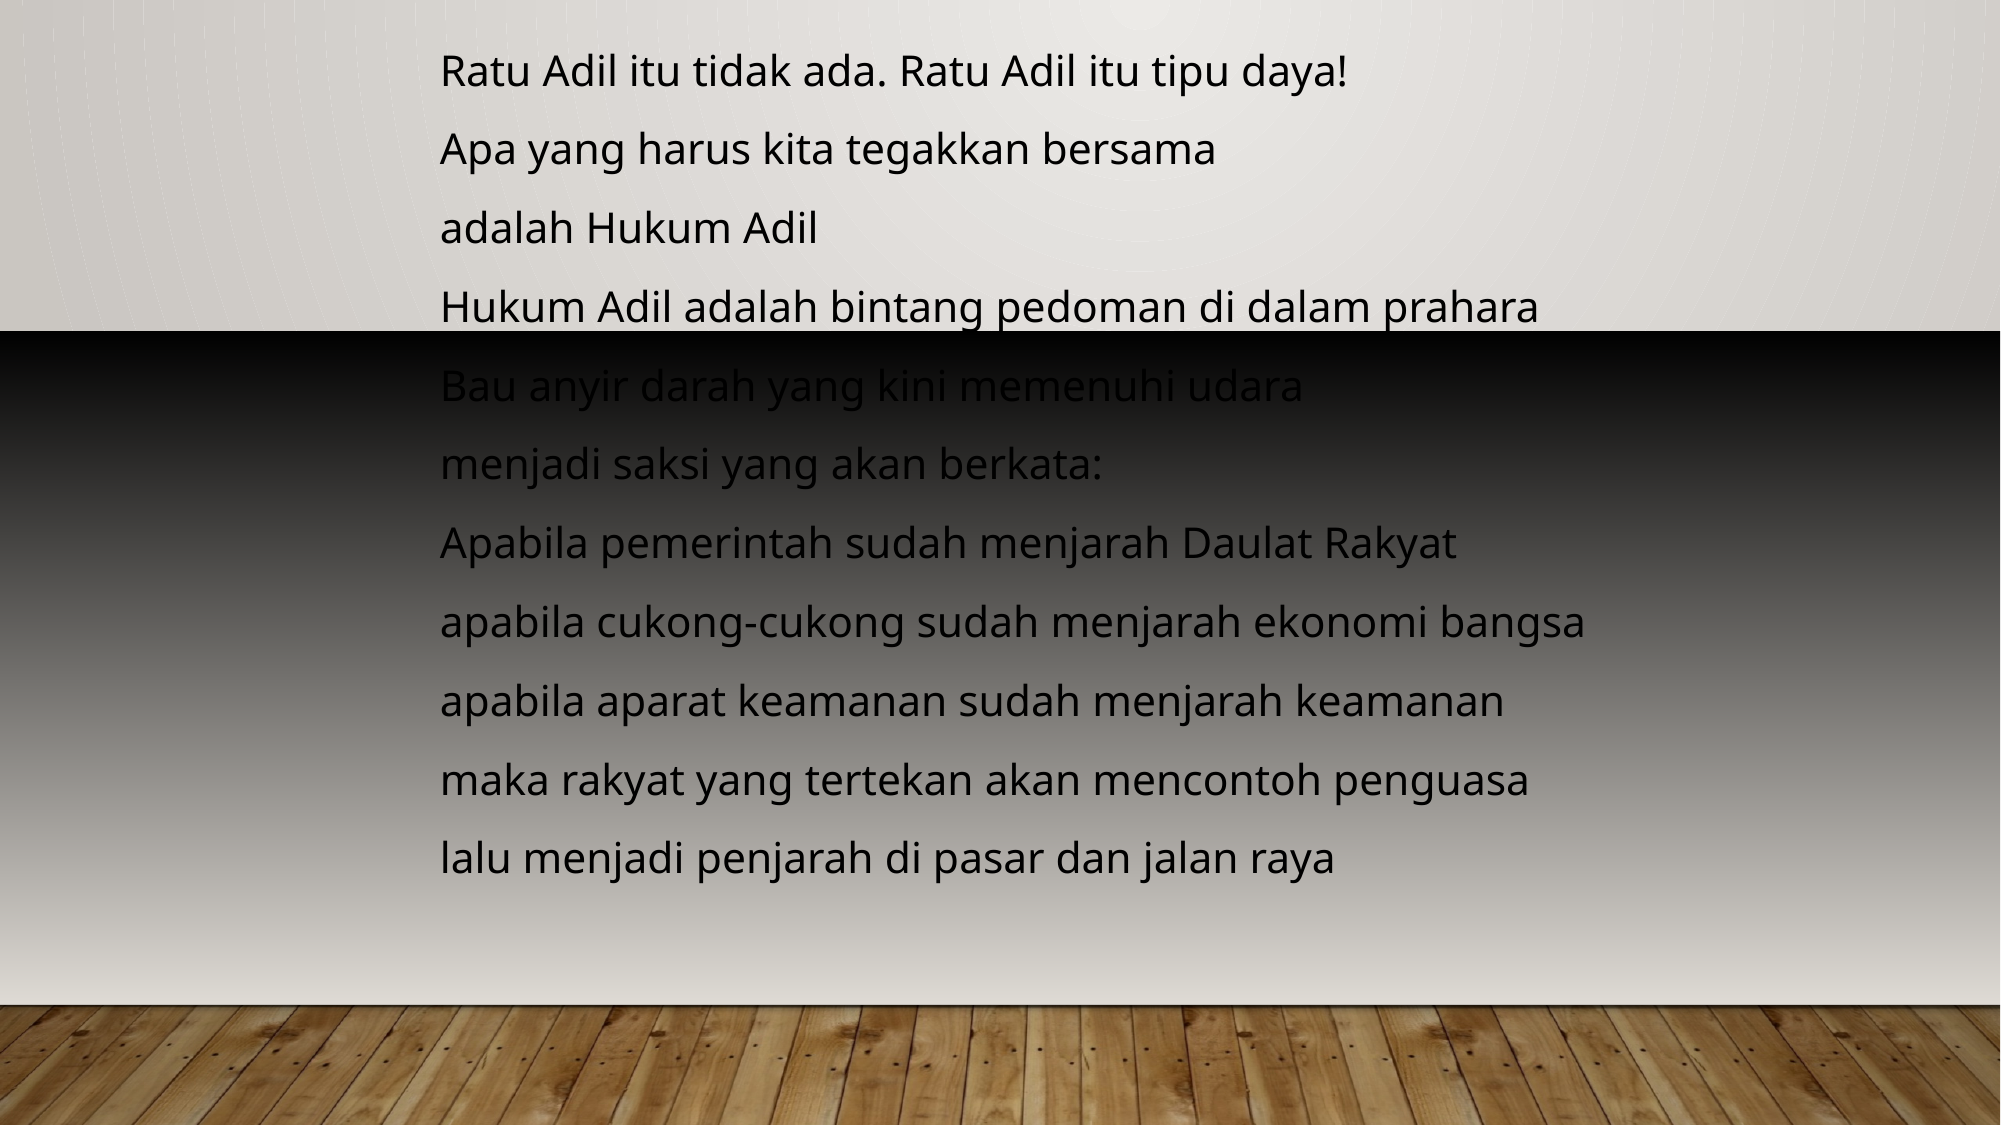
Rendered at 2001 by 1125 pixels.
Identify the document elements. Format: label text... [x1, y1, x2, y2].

list Ratu Adil itu tidak ada. Ratu Adil itu tipu daya! Apa yang harus kita tegakkan bersama adalah Hukum Adil Hukum Adil adalah bintang pedoman di dalam prahara Bau anyir darah yang kini memenuhi udara menjadi saksi yang akan berkata: Apabila pemerintah sudah menjarah Daulat Rakyat apabila cukong-cukong sudah menjarah ekonomi bangsa apabila aparat keamanan sudah menjarah keamanan maka rakyat yang tertekan akan mencontoh penguasa lalu menjadi penjarah di pasar dan jalan raya [424, 26, 2000, 897]
